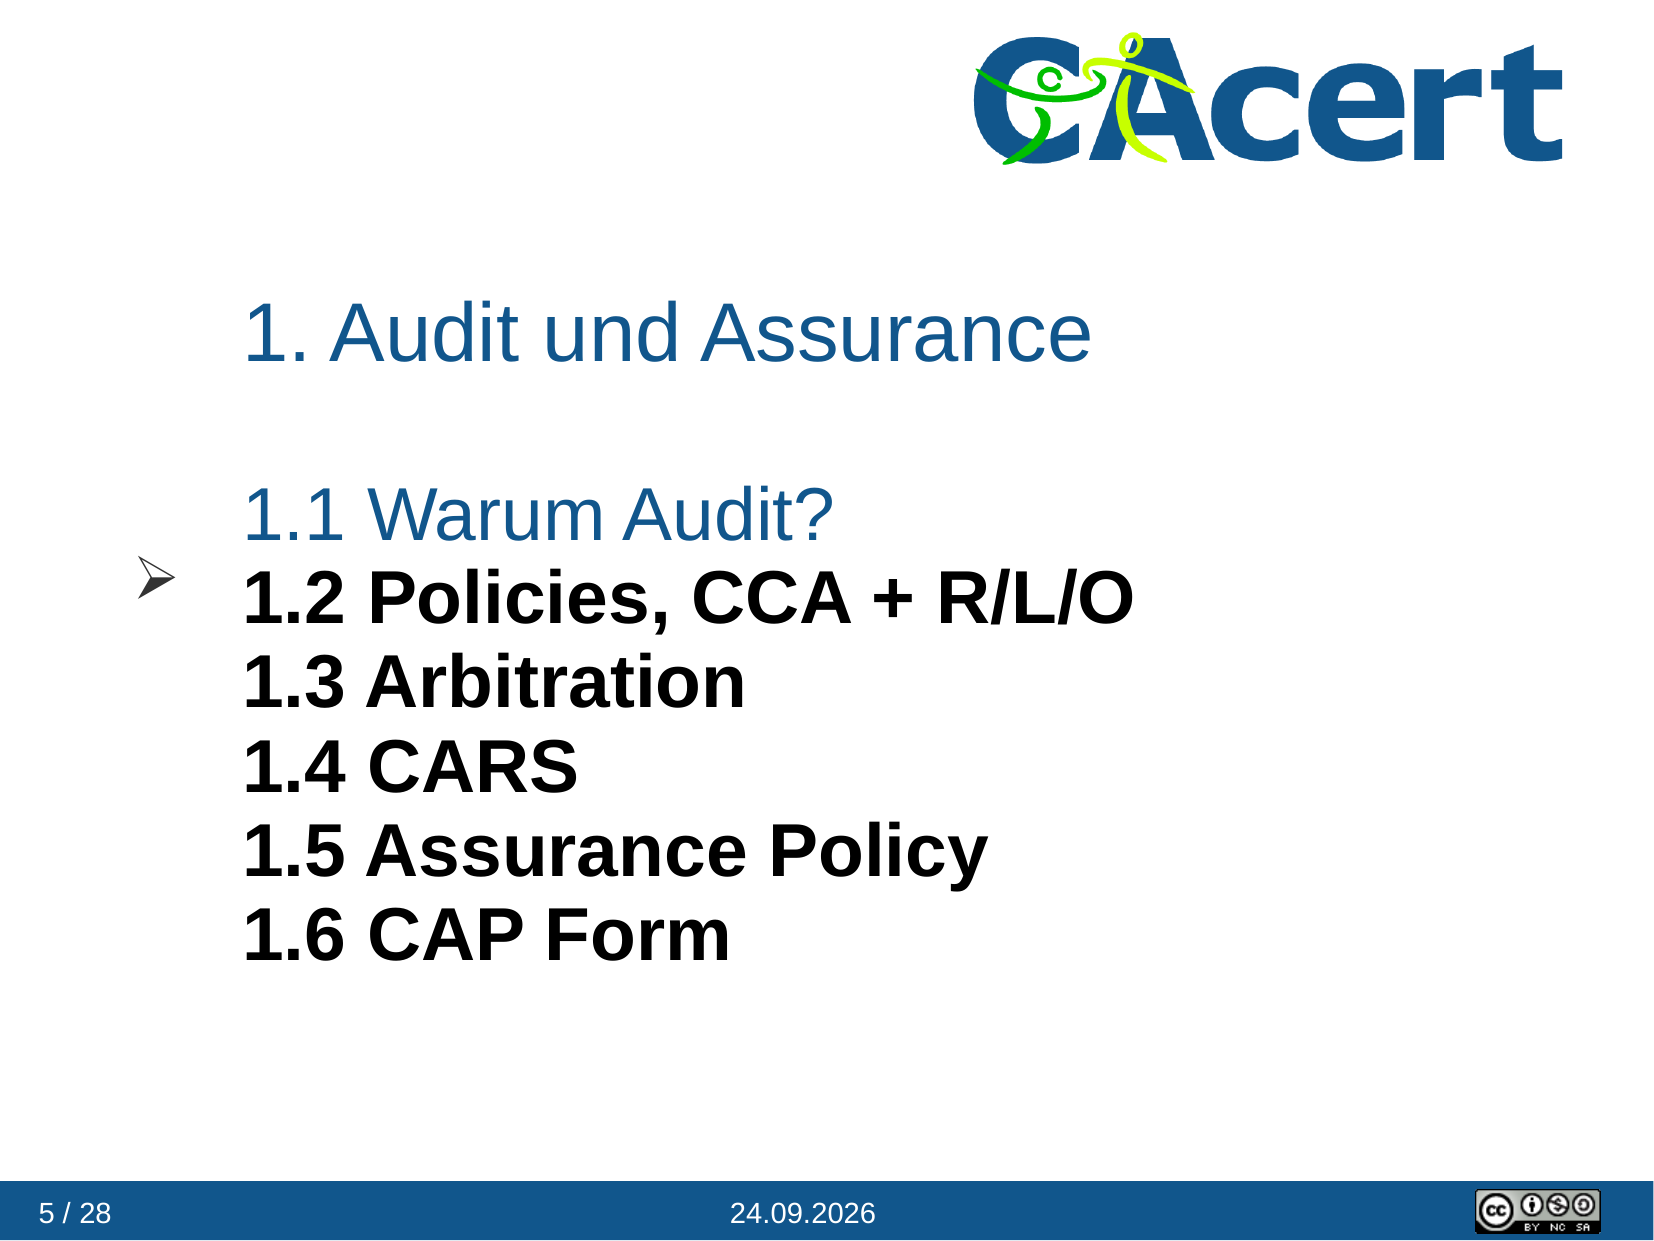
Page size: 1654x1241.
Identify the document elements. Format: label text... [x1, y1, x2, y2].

picture [972, 30, 1564, 166]
title 1. Audit und Assurance 1.1 Warum Audit? 1.2 Policies, CCA + R/L/O 1.3 Arbitration 1.4 CARS 1.5 Assurance Policy 1.6 CAP Form [242, 265, 1565, 997]
text_box [65, 265, 237, 1025]
picture [1475, 1189, 1601, 1234]
